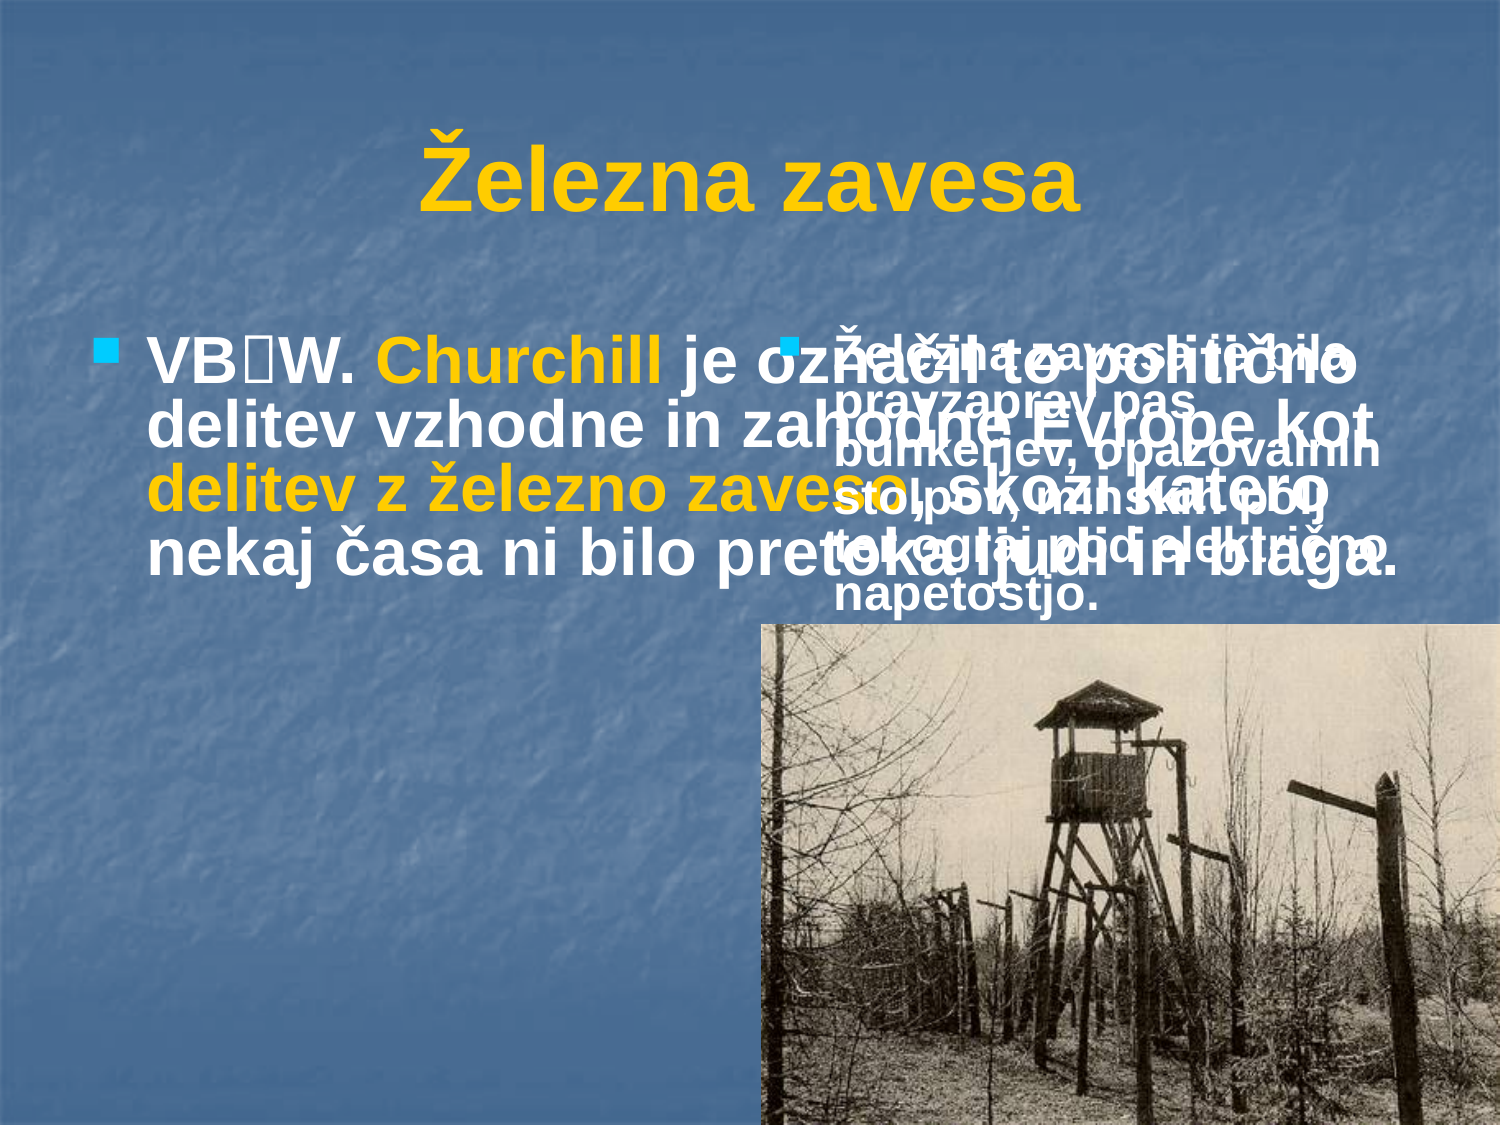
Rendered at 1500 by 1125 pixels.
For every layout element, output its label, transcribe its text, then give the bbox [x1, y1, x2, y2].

list Železna zavesa je bila pravzaprav pas bunkerjev, opazovalnih stolpov, minskih polj ter ograj pod električno napetostjo. [762, 324, 1425, 624]
picture [0, 0, 1500, 1125]
title Železna zavesa [75, 62, 1425, 288]
list VBW. Churchill je označil to politično delitev vzhodne in zahodne Evrope kot delitev z železno zaveso, skozi katero nekaj časa ni bilo pretoka ljudi in blaga. [75, 324, 762, 1000]
